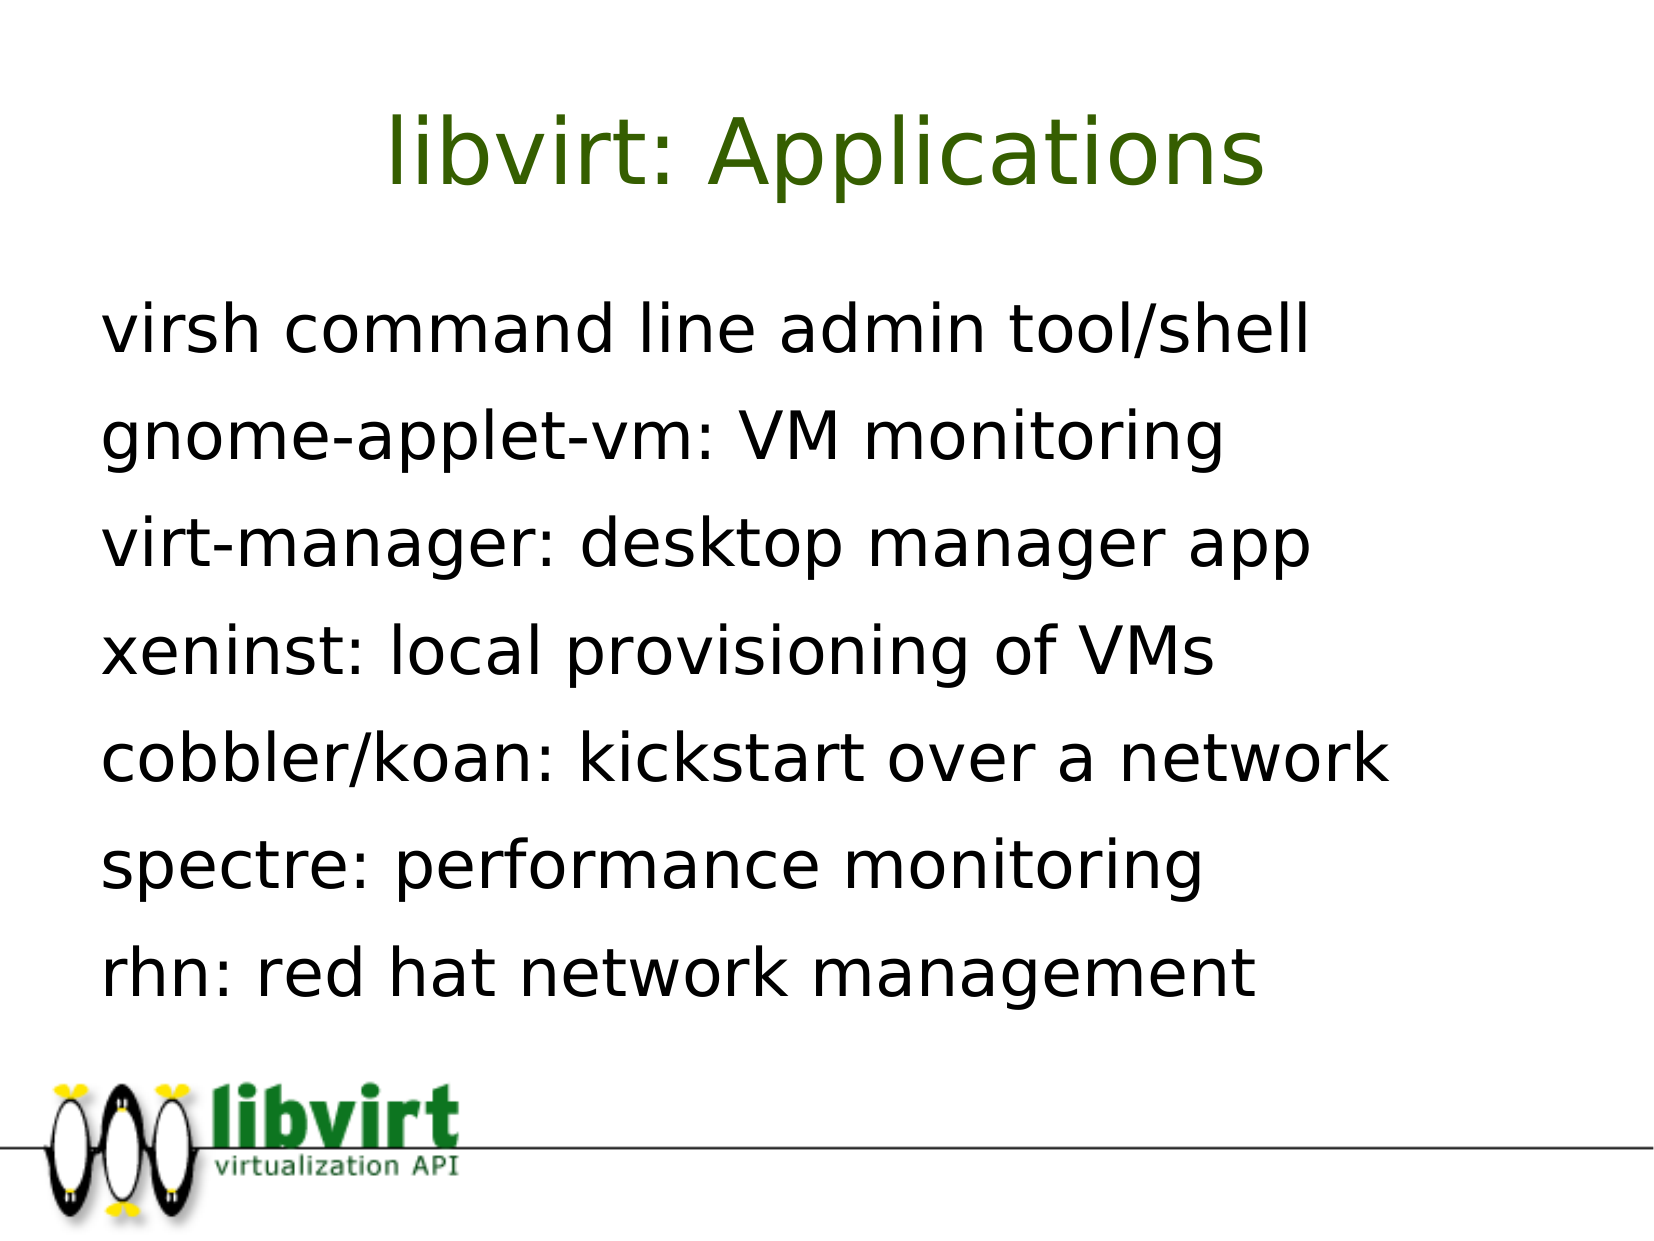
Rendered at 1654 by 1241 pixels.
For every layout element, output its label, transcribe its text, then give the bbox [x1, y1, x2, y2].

title libvirt: Applications [82, 49, 1571, 257]
list virsh command line admin tool/shell gnome-applet-vm: VM monitoring virt-manager: desktop manager app xeninst: local provisioning of VMs cobbler/koan: kickstart over a network spectre: performance monitoring rhn: red hat network management [82, 290, 1571, 1109]
picture [0, 1076, 1654, 1241]
